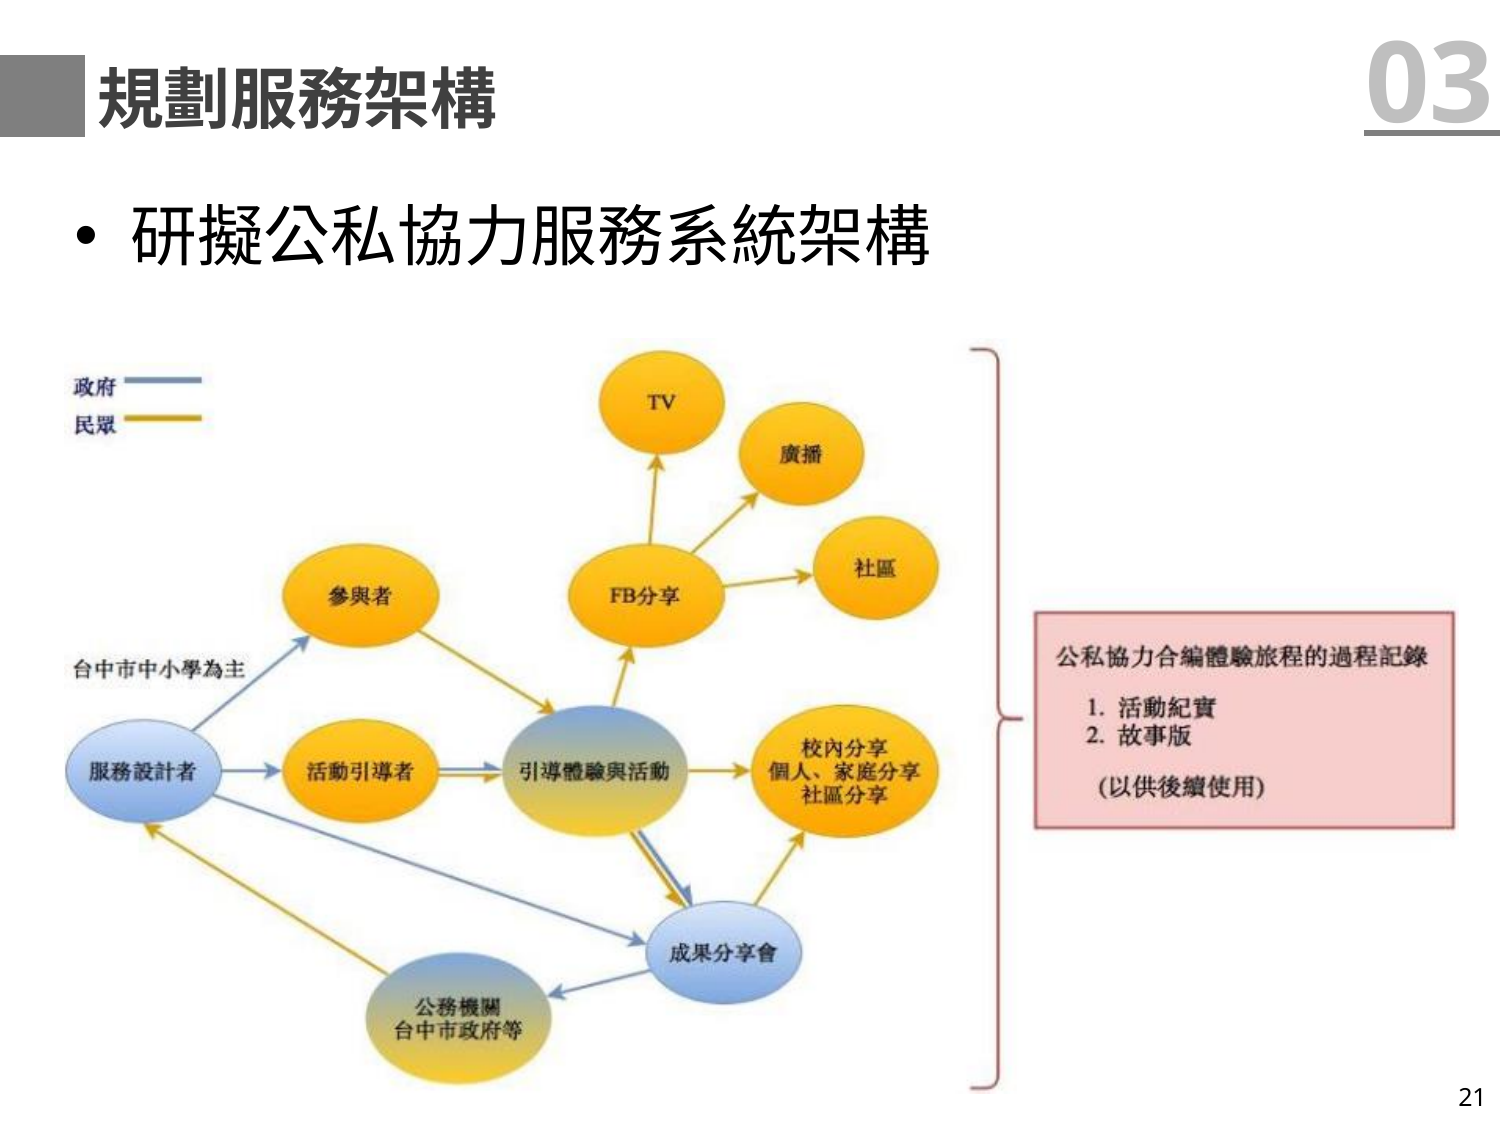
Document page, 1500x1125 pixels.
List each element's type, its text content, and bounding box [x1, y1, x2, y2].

list 研擬公私協力服務系統架構 [59, 214, 1430, 1047]
picture [64, 338, 1459, 1095]
text_box 21 [1443, 1074, 1500, 1125]
title 規劃服務架構 [82, 49, 1426, 142]
